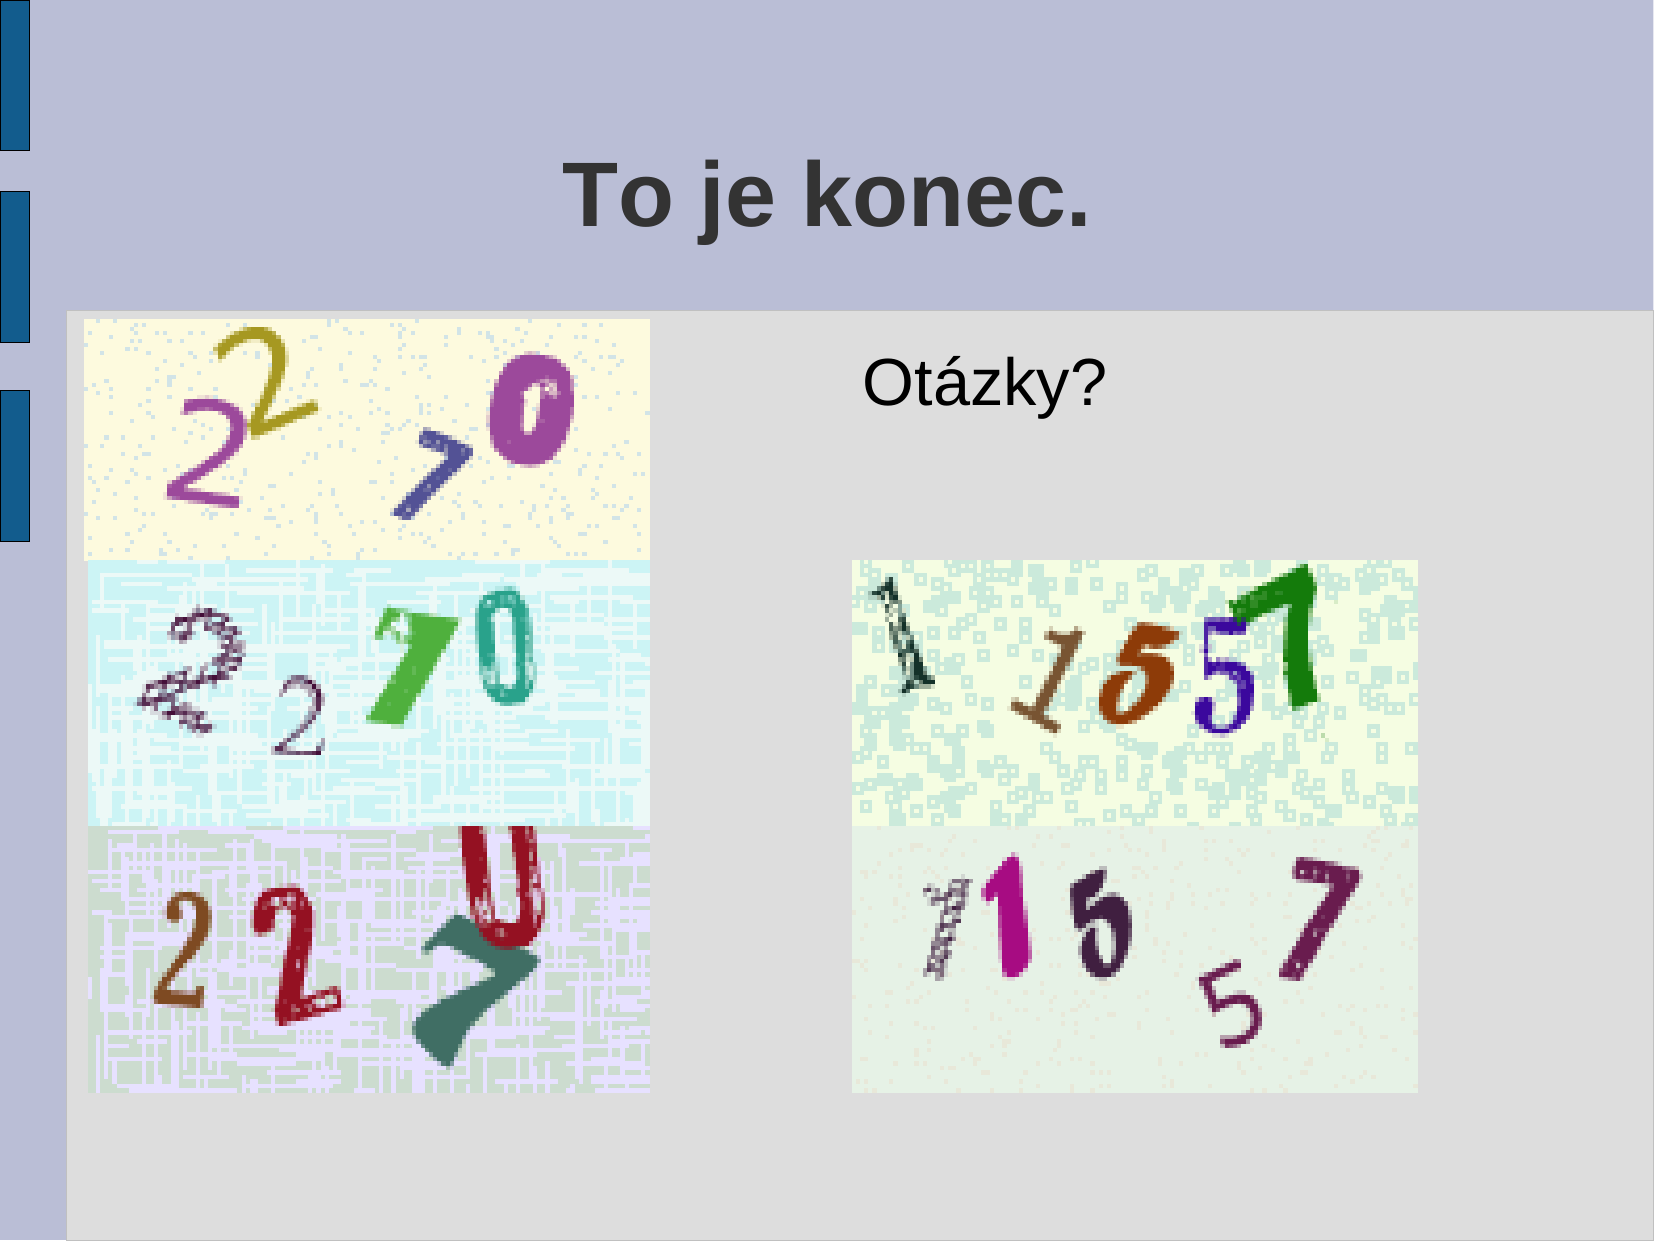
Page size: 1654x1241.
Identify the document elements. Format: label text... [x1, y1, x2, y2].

list Otázky? [845, 344, 1535, 1127]
title To je konec. [121, 91, 1534, 299]
picture [852, 560, 1418, 1093]
picture [84, 319, 650, 1093]
